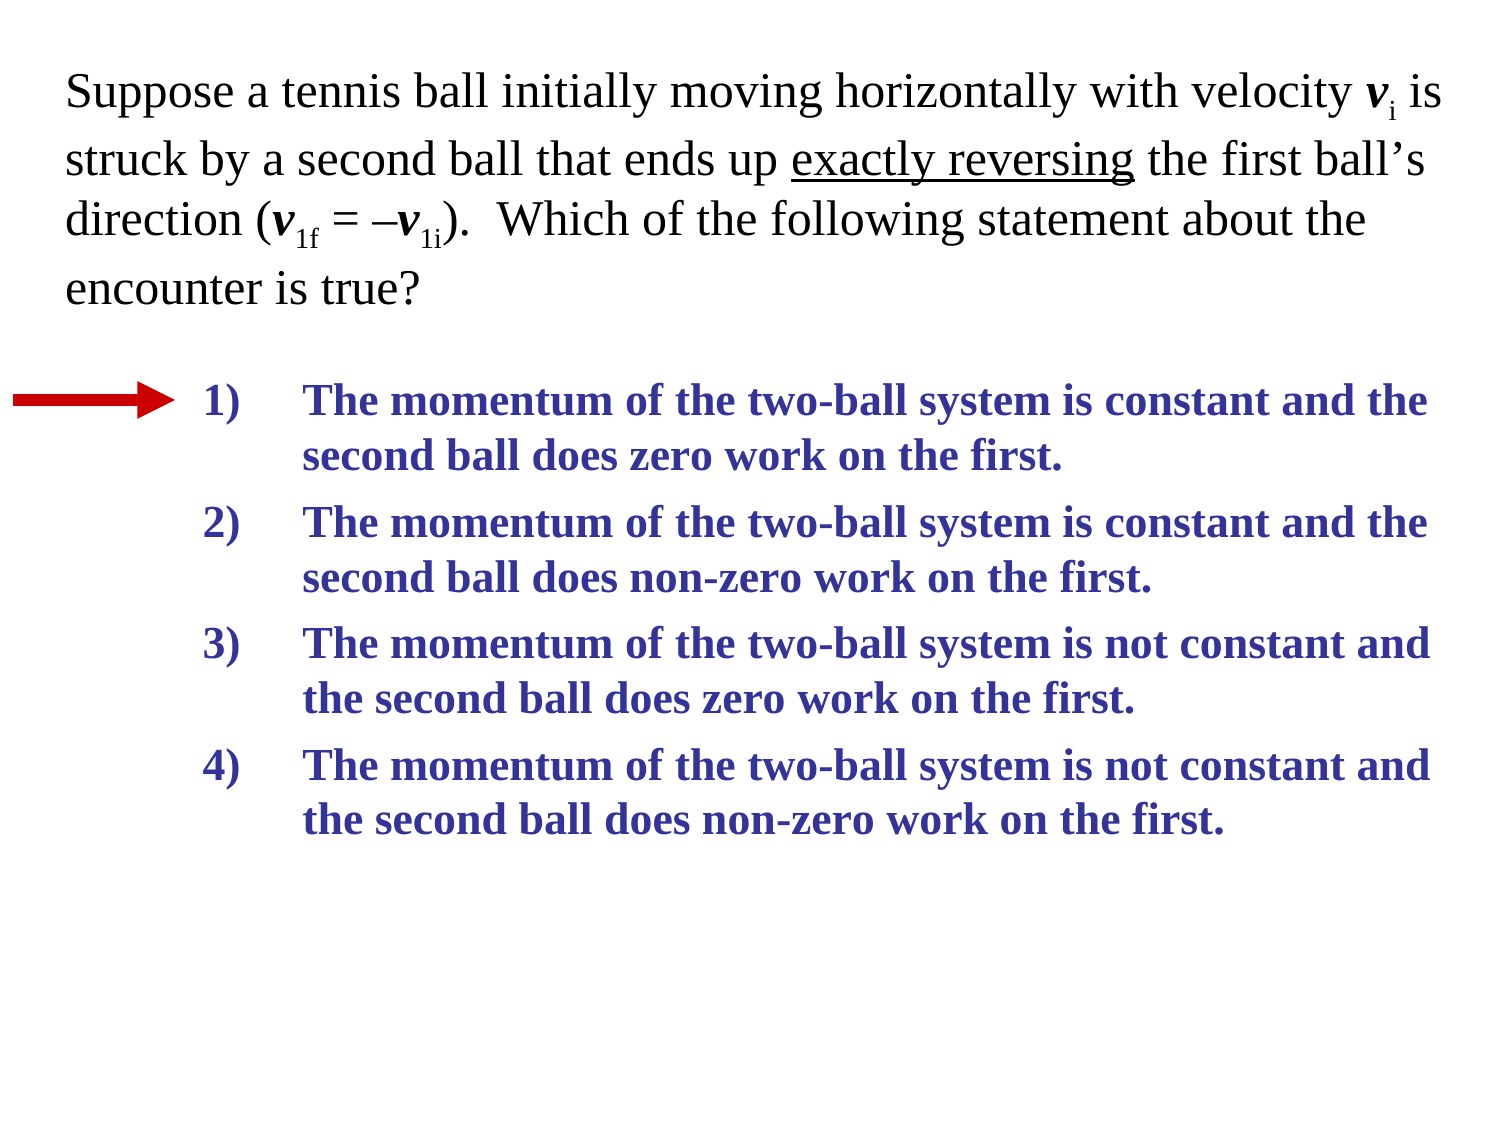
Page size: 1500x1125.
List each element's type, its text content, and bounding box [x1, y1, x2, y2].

title Suppose a tennis ball initially moving horizontally with velocity vi is struck by a second ball that ends up exactly reversing the first ball’s direction (v1f = –v1i). Which of the following statement about the encounter is true? [50, 50, 1463, 322]
list The momentum of the two-ball system is constant and the second ball does zero work on the first. The momentum of the two-ball system is constant and the second ball does non-zero work on the first. The momentum of the two-ball system is not constant and the second ball does zero work on the first. The momentum of the two-ball system is not constant and the second ball does non-zero work on the first. [187, 362, 1463, 852]
